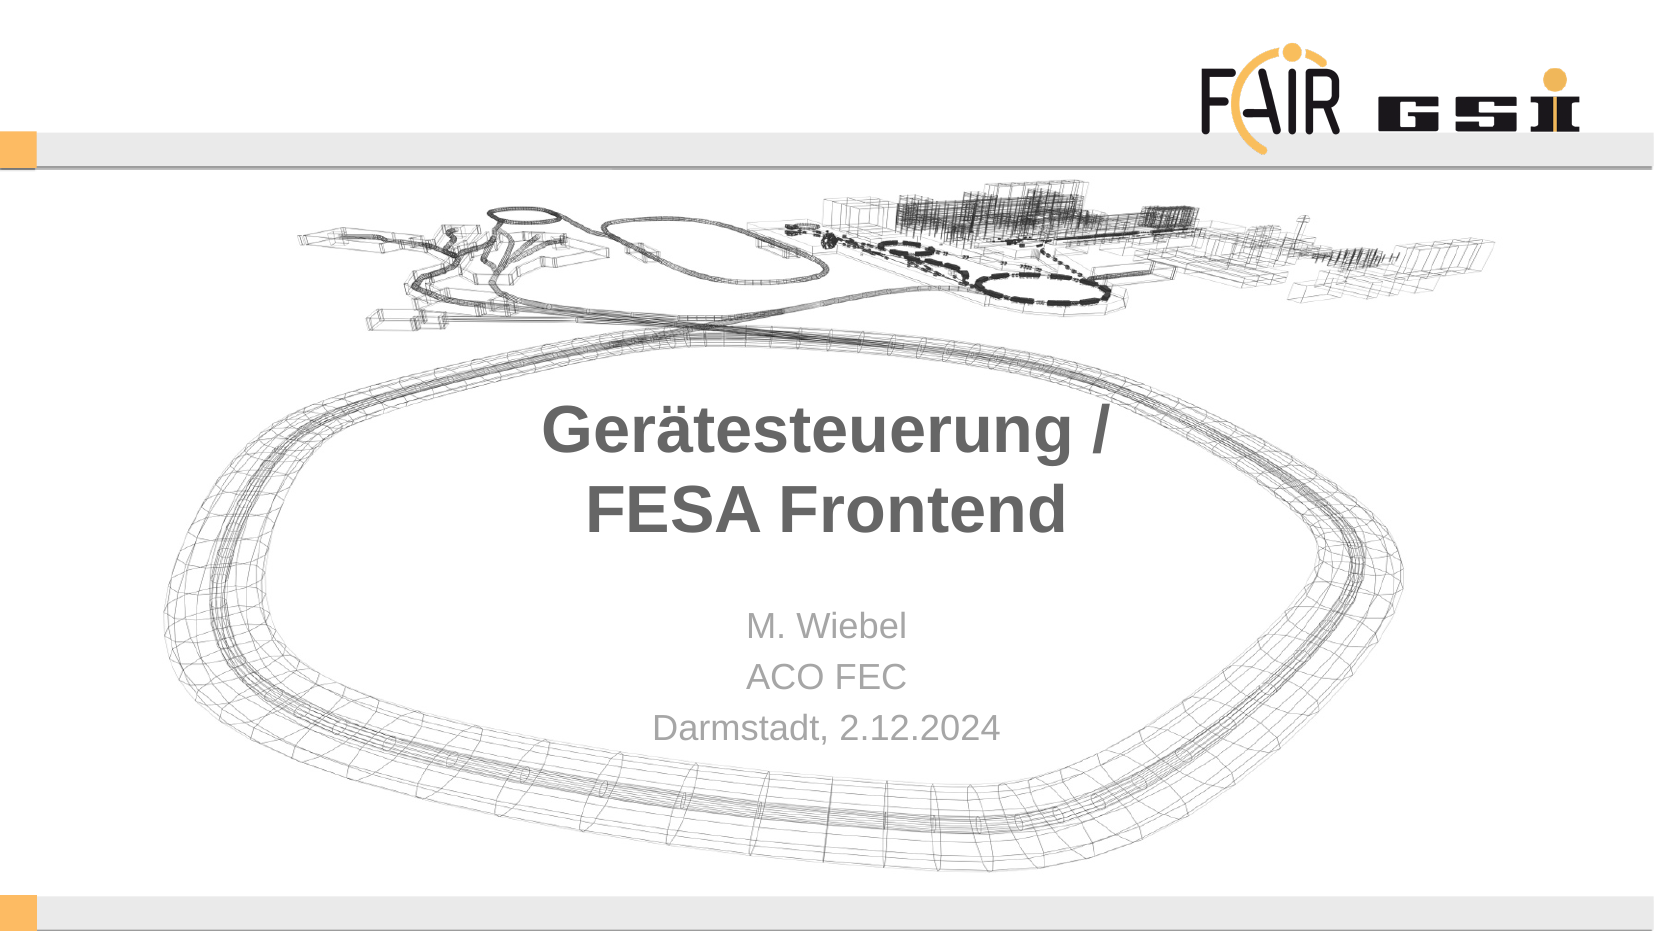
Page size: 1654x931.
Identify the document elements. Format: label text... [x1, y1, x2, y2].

picture [147, 176, 1506, 878]
picture [1376, 65, 1581, 132]
title Gerätesteuerung / FESA Frontend [437, 447, 1216, 554]
picture [1200, 40, 1341, 157]
subtitle M. Wiebel ACO FEC Darmstadt, 2.12.2024 [437, 594, 1216, 756]
